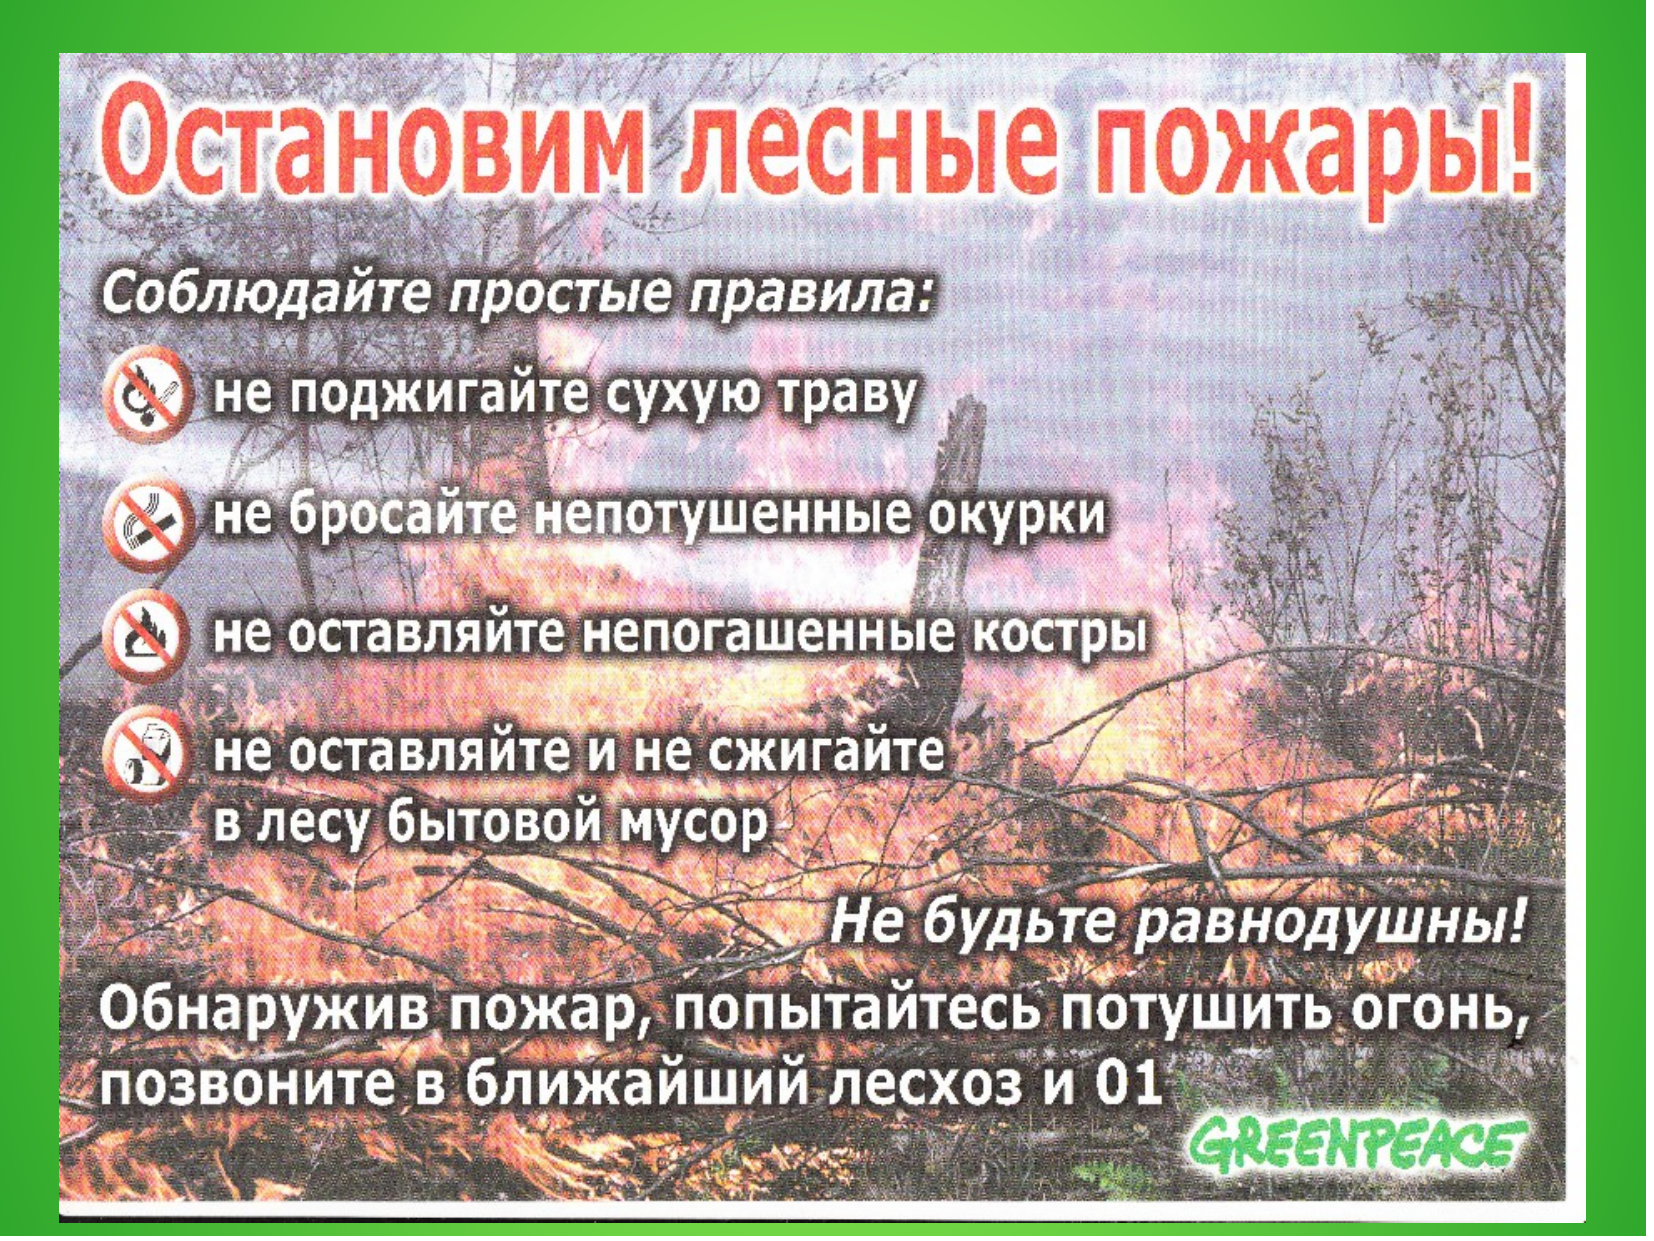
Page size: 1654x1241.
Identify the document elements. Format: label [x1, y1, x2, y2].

picture [59, 53, 1586, 1223]
